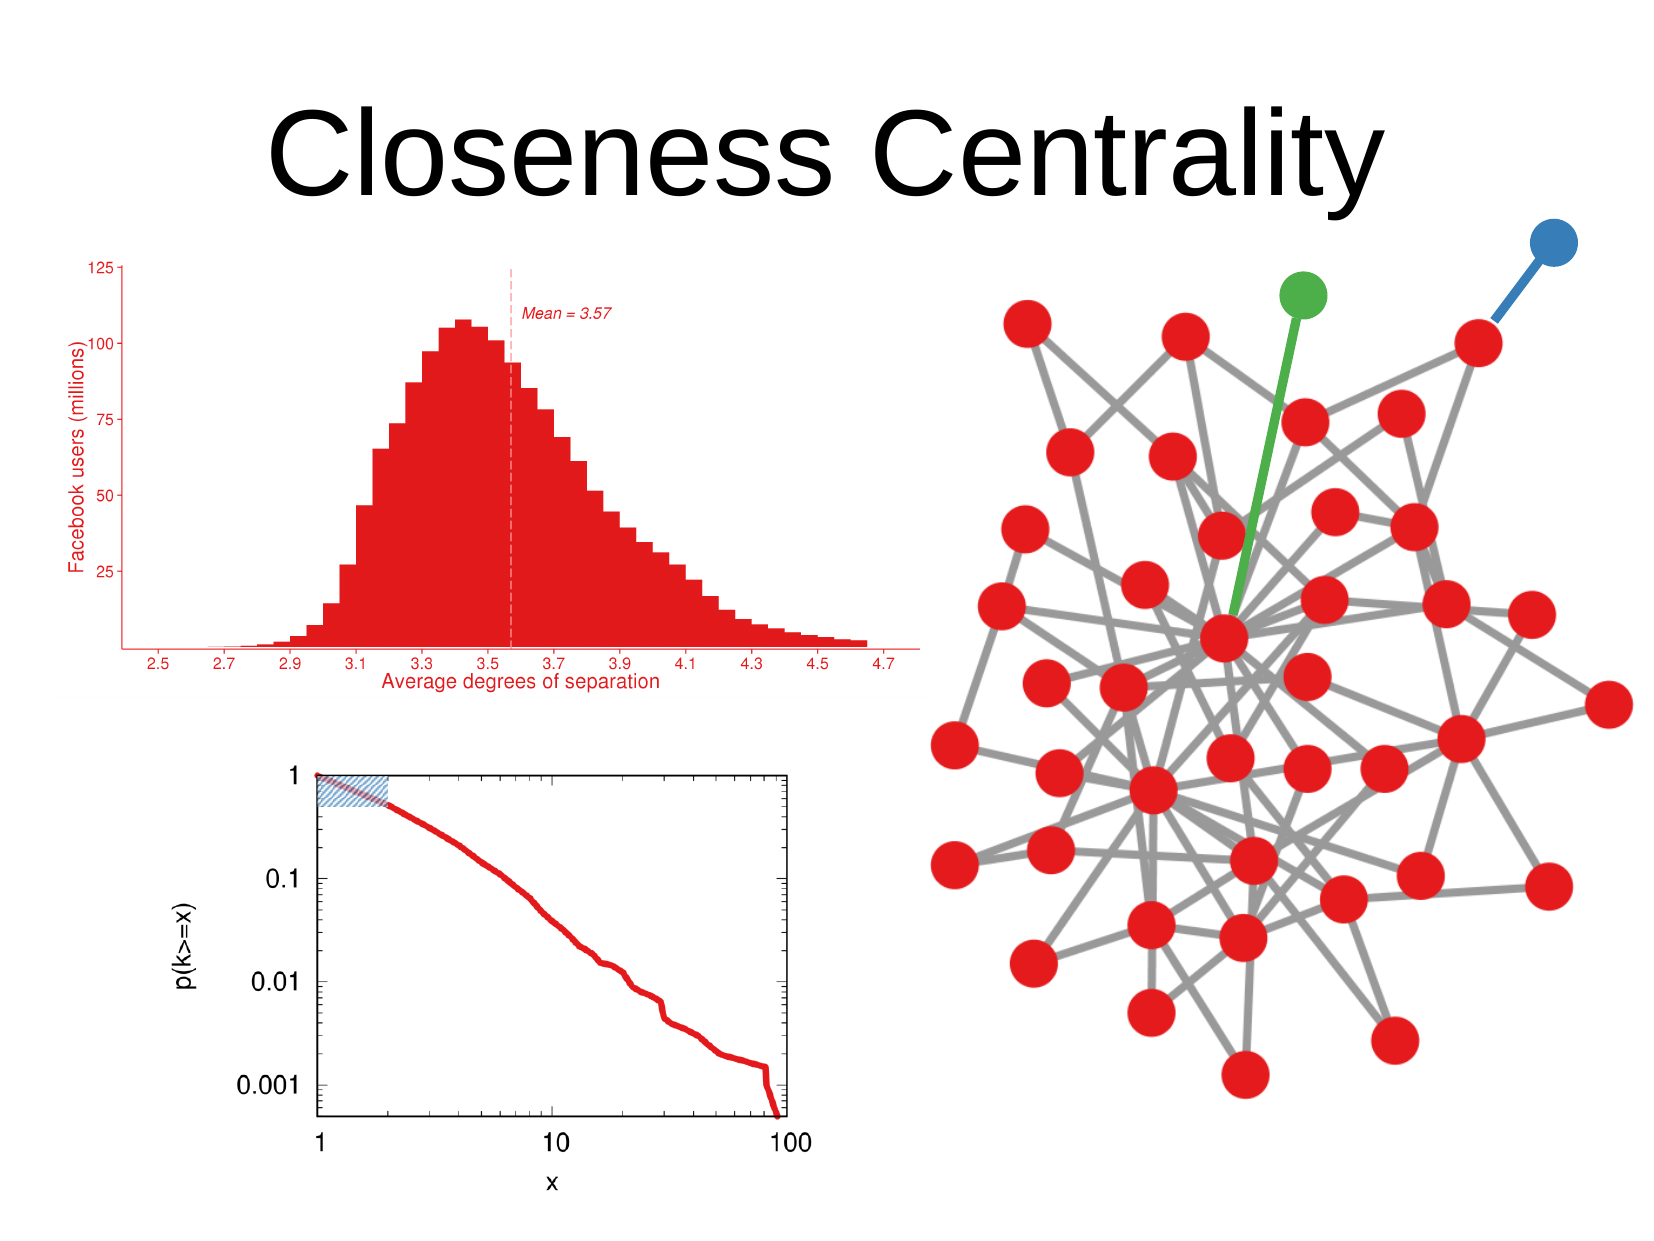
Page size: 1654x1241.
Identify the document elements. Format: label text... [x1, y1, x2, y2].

picture [56, 249, 1634, 1100]
text_box [1279, 271, 1328, 320]
text_box [317, 776, 388, 807]
title Closeness Centrality [82, 49, 1571, 257]
picture [158, 749, 834, 1201]
text_box [1529, 218, 1579, 267]
